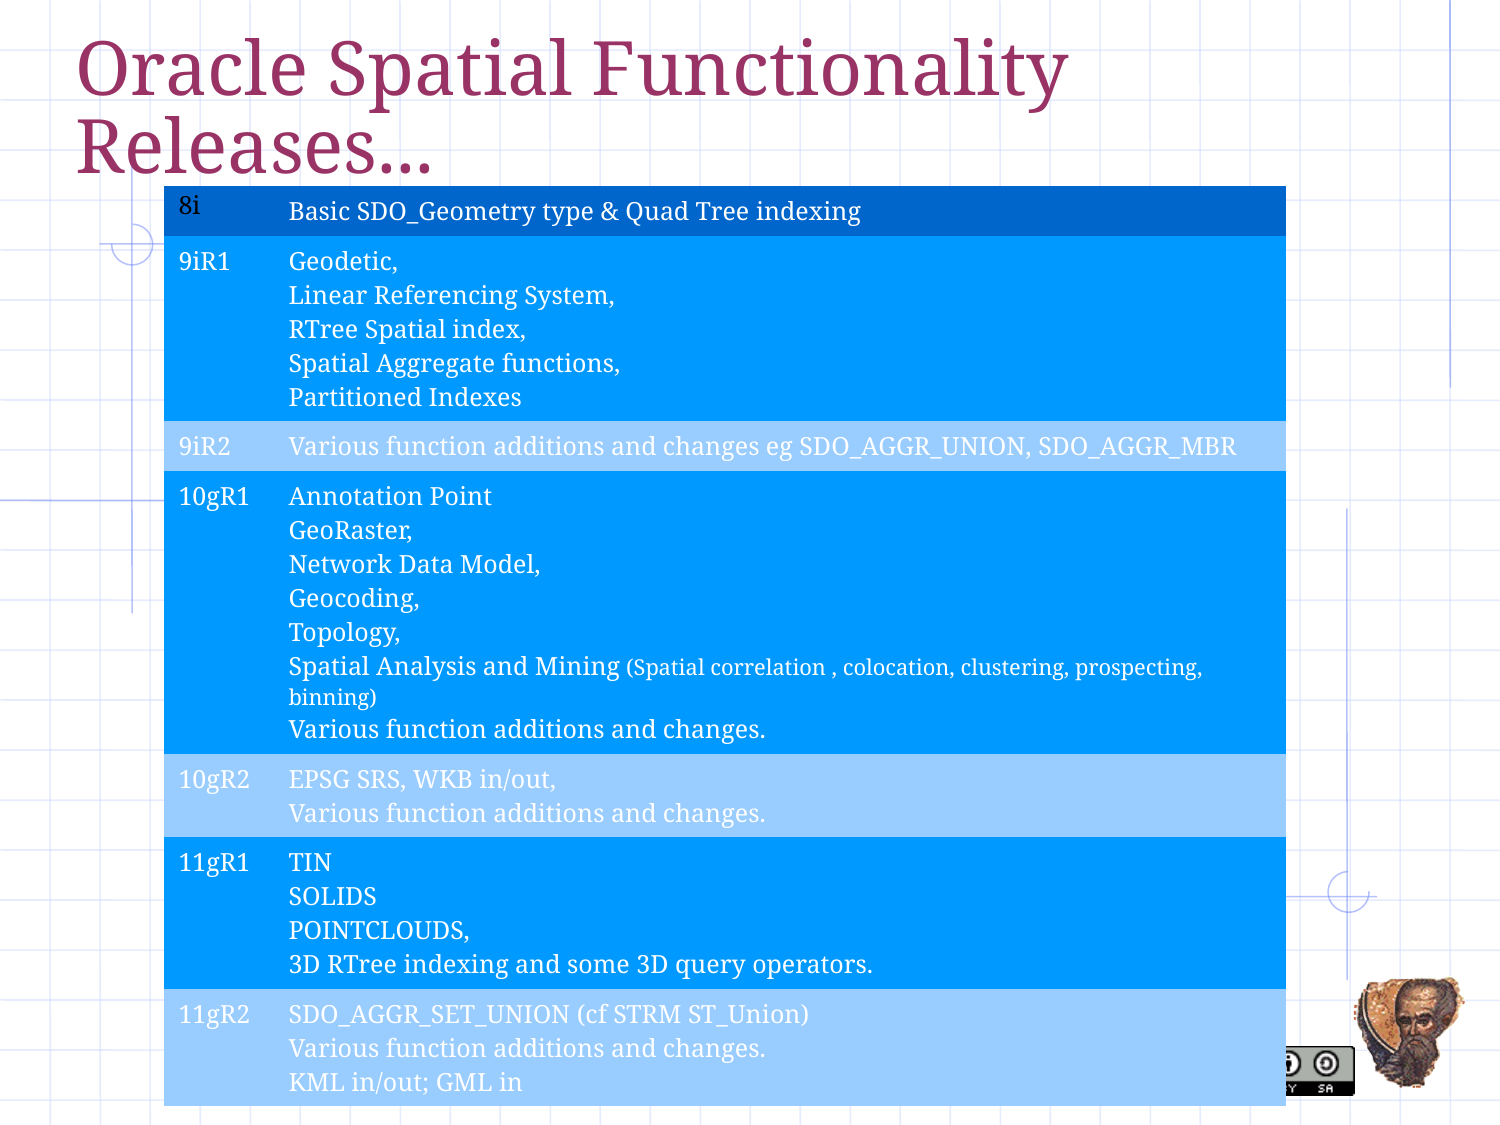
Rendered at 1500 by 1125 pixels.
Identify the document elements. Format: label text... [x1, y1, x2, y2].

title Oracle Spatial Functionality Releases... [74, 44, 1424, 177]
table_cell 10gR2 [164, 754, 274, 837]
table_cell Annotation Point GeoRaster, Network Data Model, Geocoding, Topology, Spatial Analysis and Mining (Spatial correlation , colocation, clustering, prospecting, binning) Various function additions and changes. [274, 471, 1286, 754]
table_cell EPSG SRS, WKB in/out, Various function additions and changes. [274, 754, 1286, 837]
table_header 8i [164, 186, 274, 236]
table_cell SDO_AGGR_SET_UNION (cf STRM ST_Union) Various function additions and changes. KML in/out; GML in [274, 989, 1286, 1106]
table_cell 11gR1 [164, 837, 274, 989]
table_cell 9iR2 [164, 421, 274, 471]
table_cell Various function additions and changes eg SDO_AGGR_UNION, SDO_AGGR_MBR [274, 421, 1286, 471]
table_cell TIN SOLIDS POINTCLOUDS, 3D RTree indexing and some 3D query operators. [274, 837, 1286, 989]
table_header Basic SDO_Geometry type & Quad Tree indexing [274, 186, 1286, 236]
table_cell 11gR2 [164, 989, 274, 1106]
table_cell 10gR1 [164, 471, 274, 754]
picture [1286, 976, 1465, 1096]
table_cell 9iR1 [164, 236, 274, 421]
table_cell Geodetic, Linear Referencing System, RTree Spatial index, Spatial Aggregate functions, Partitioned Indexes [274, 236, 1286, 421]
